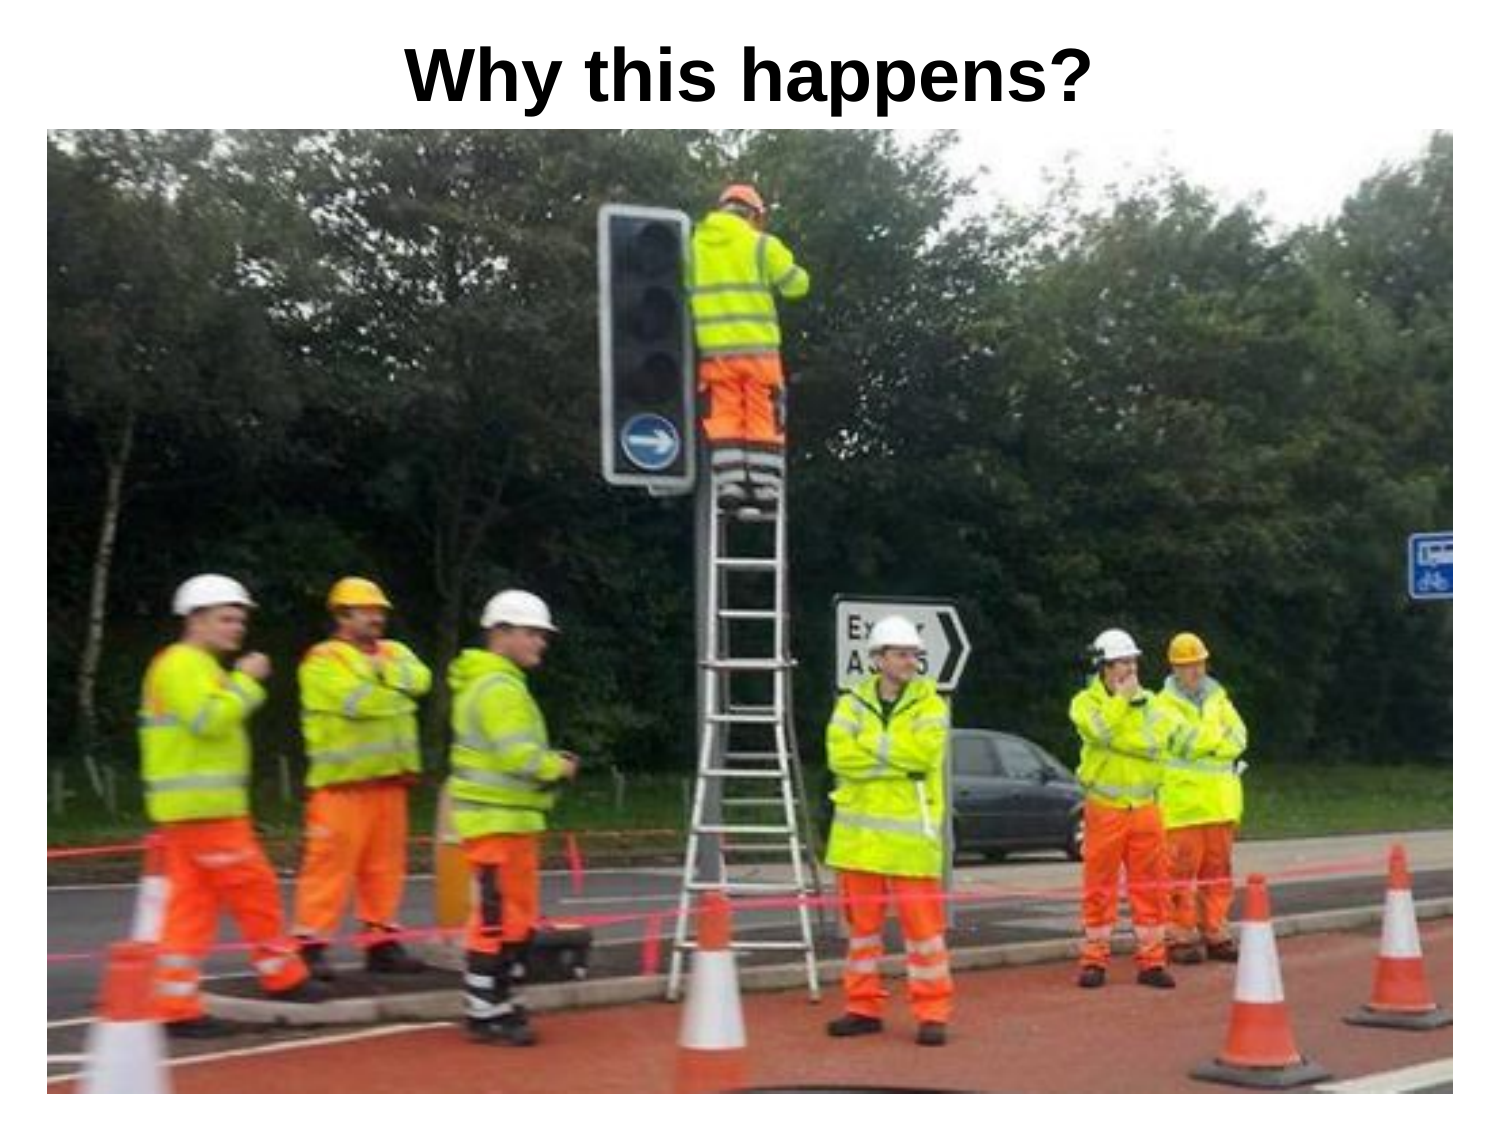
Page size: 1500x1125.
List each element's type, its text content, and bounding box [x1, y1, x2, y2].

picture [47, 129, 1453, 1094]
title Why this happens? [75, 9, 1425, 129]
